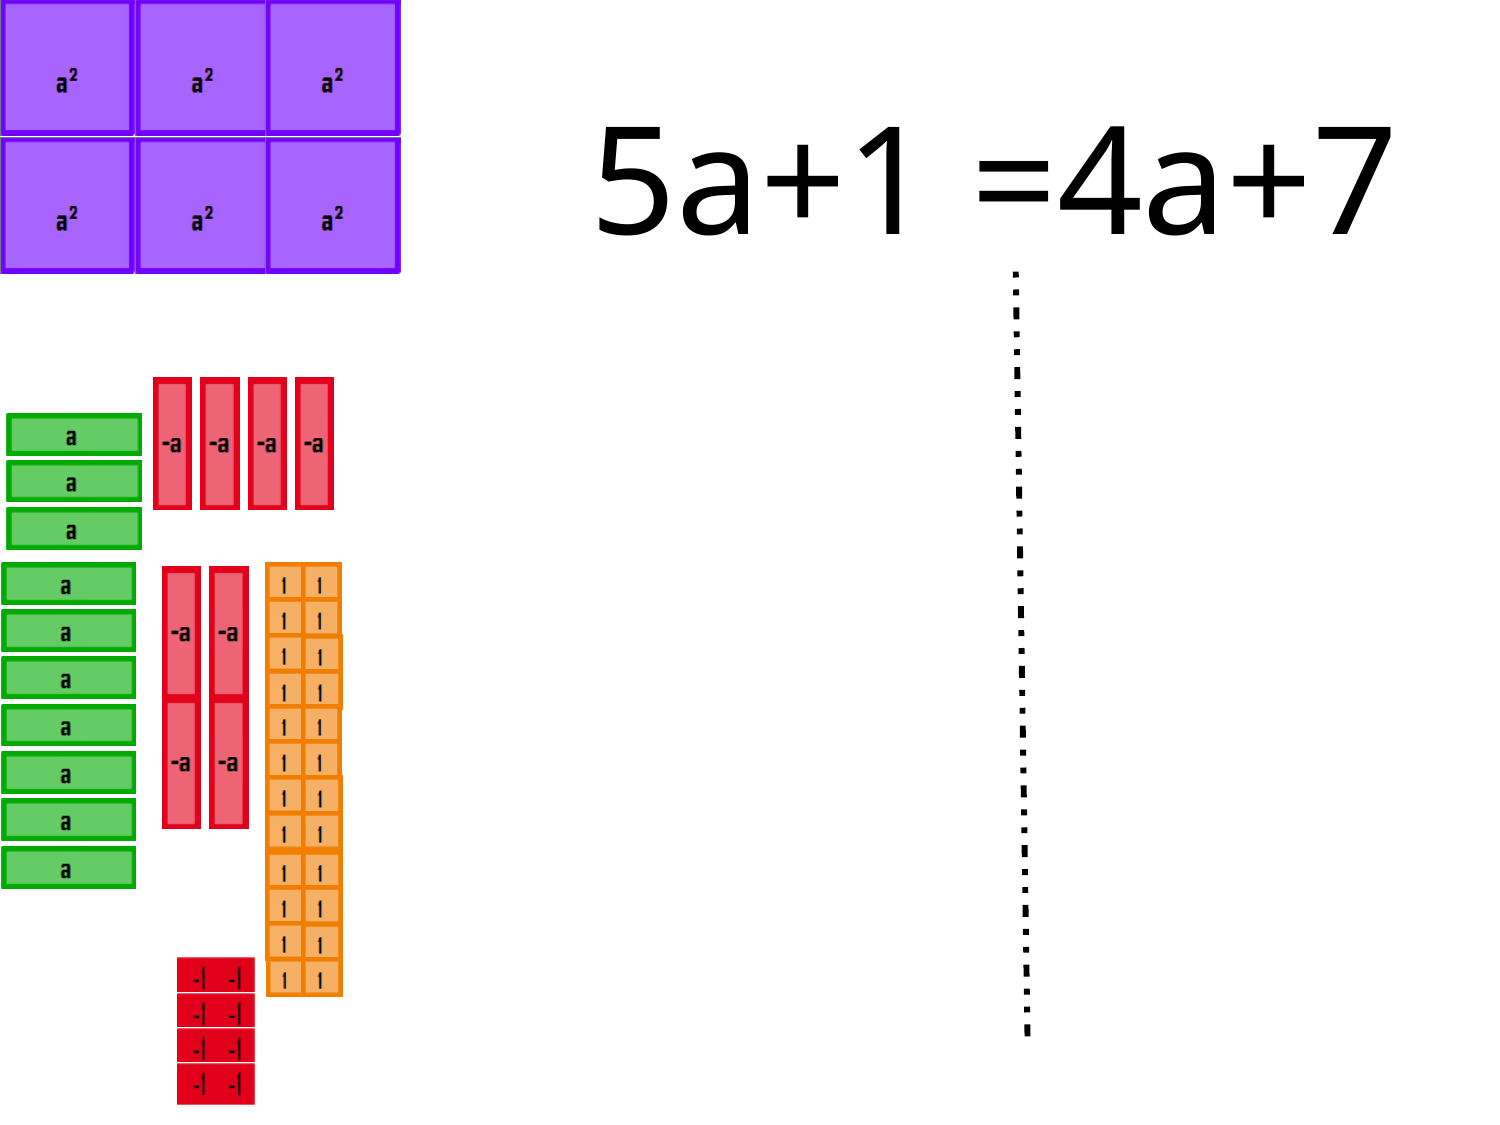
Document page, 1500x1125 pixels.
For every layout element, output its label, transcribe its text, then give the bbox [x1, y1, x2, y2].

picture [177, 956, 255, 1106]
picture [5, 460, 142, 502]
picture [200, 377, 240, 510]
picture [0, 0, 401, 136]
picture [0, 798, 136, 841]
picture [0, 704, 136, 747]
text_box 5a+1 =4a+7 [576, 76, 1414, 272]
picture [0, 751, 136, 794]
picture [0, 609, 136, 652]
picture [295, 377, 334, 510]
picture [162, 566, 201, 829]
picture [248, 377, 287, 510]
picture [0, 562, 136, 605]
picture [153, 377, 192, 510]
picture [5, 507, 142, 550]
picture [0, 137, 401, 274]
picture [0, 846, 136, 889]
picture [5, 413, 142, 456]
picture [265, 562, 343, 998]
picture [209, 566, 249, 829]
picture [0, 656, 136, 699]
